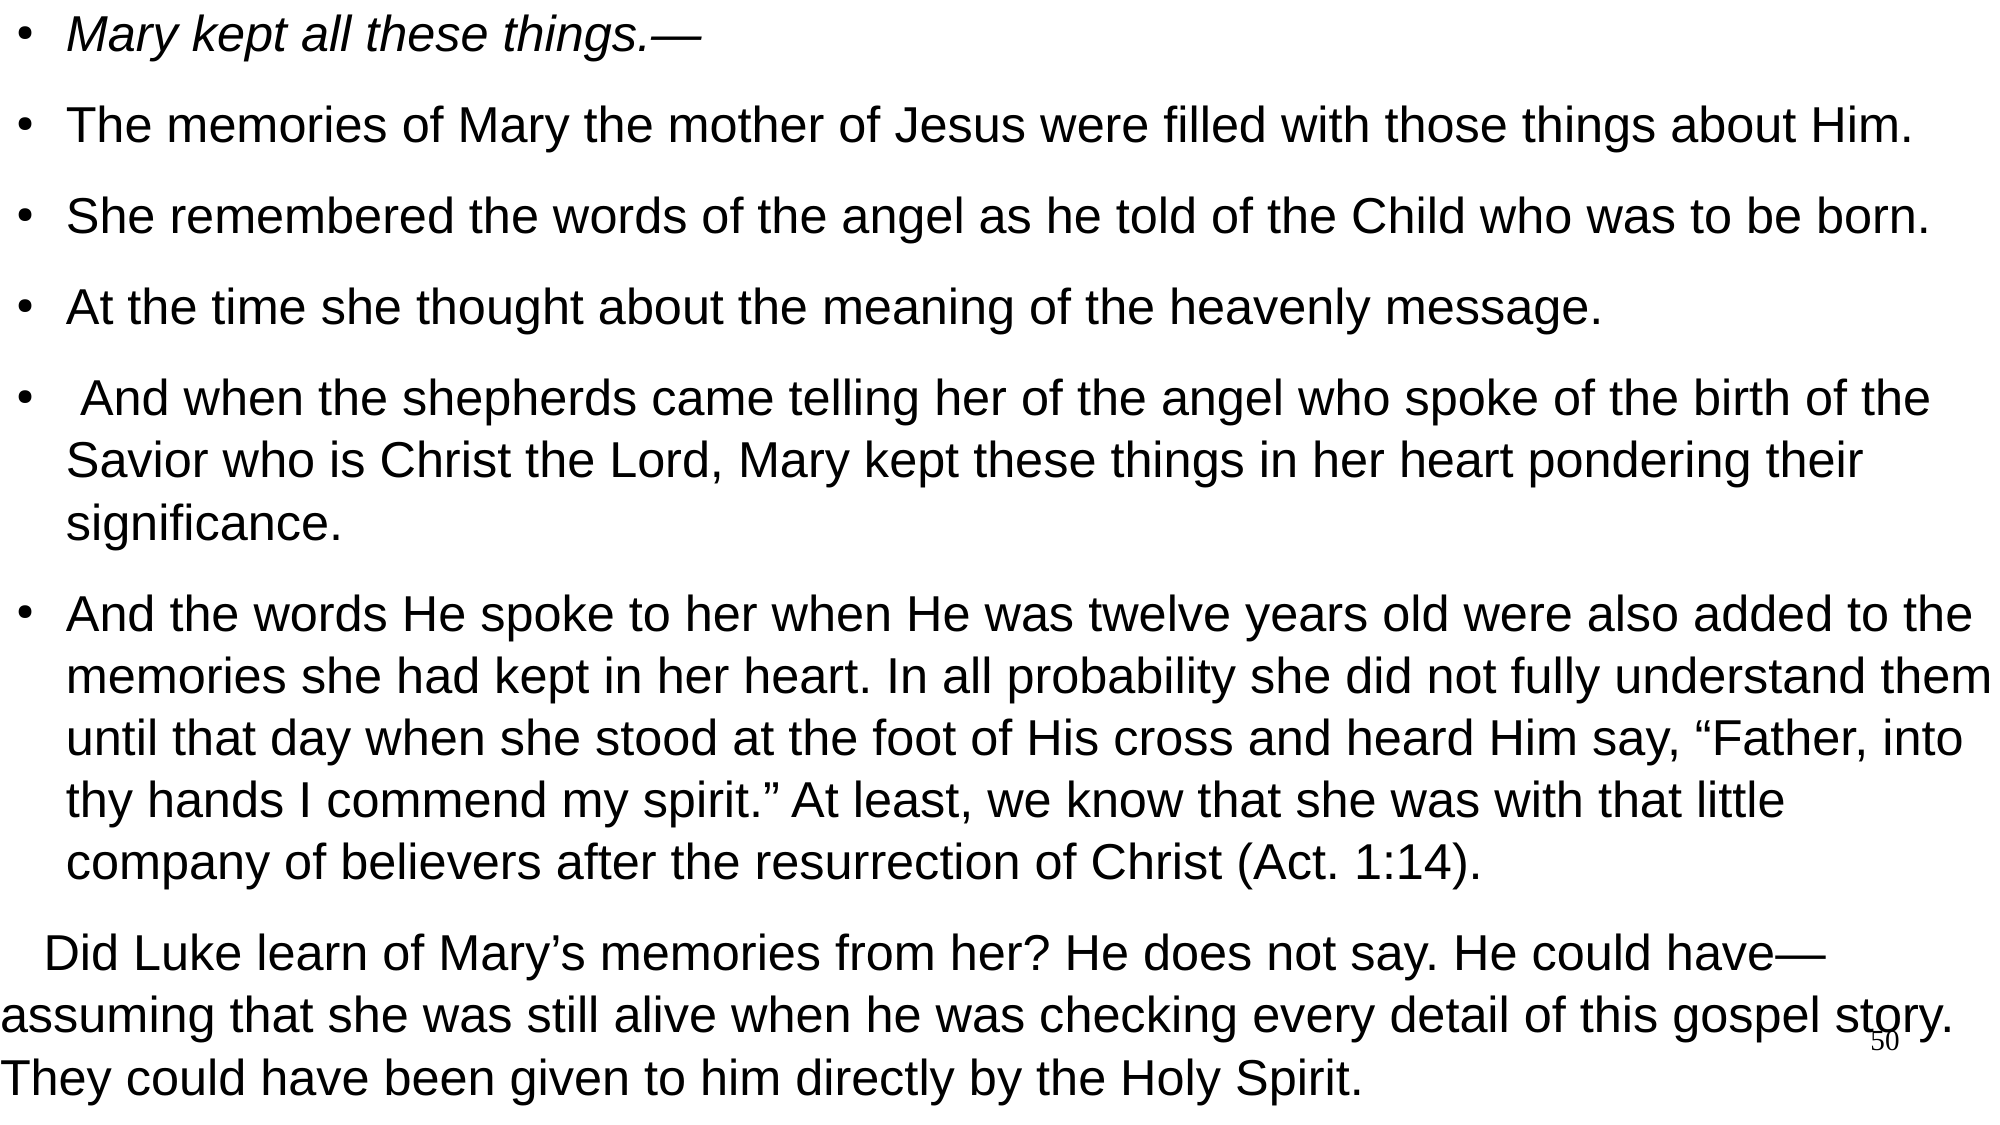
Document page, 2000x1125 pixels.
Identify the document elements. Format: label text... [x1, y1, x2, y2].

list Mary kept all these things.— The memories of Mary the mother of Jesus were filled with those things about Him. She remembered the words of the angel as he told of the Child who was to be born. At the time she thought about the meaning of the heavenly message. And when the shepherds came telling her of the angel who spoke of the birth of the Savior who is Christ the Lord, Mary kept these things in her heart pondering their significance. And the words He spoke to her when He was twelve years old were also added to the memories she had kept in her heart. In all probability she did not fully understand them until that day when she stood at the foot of His cross and heard Him say, “Father, into thy hands I commend my spirit.” At least, we know that she was with that little company of believers after the resurrection of Christ (Act. 1:14). Did Luke learn of Mary’s memories from her? He does not say. He could have—assuming that she was still alive when he was checking every detail of this gospel story. They could have been given to him directly by the Holy Spirit. [0, 0, 1996, 1123]
